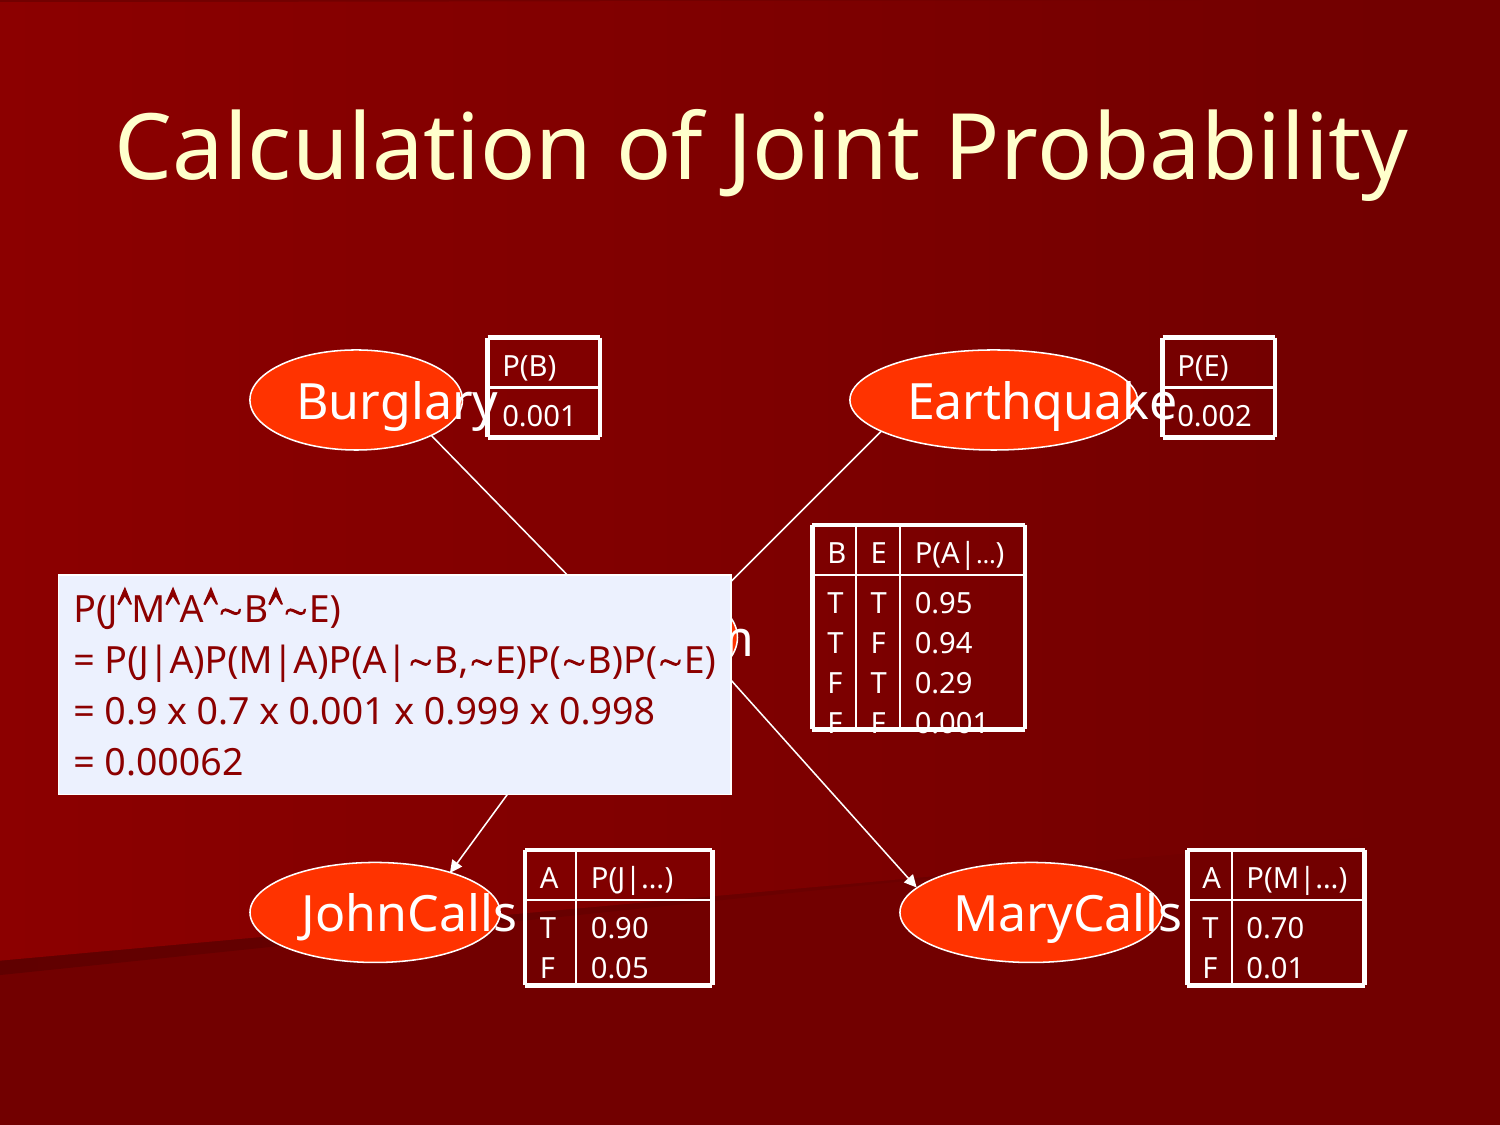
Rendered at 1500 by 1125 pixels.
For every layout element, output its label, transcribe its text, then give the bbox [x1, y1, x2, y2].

text_box P(A|…) [901, 527, 1023, 574]
text_box TFTF [857, 576, 899, 727]
text_box P(B) [490, 340, 598, 386]
text_box TF [527, 901, 575, 983]
text_box 0.002 [1165, 389, 1273, 435]
text_box TF [1190, 901, 1231, 983]
text_box E [857, 527, 899, 574]
text_box 0.70 0.01 [1233, 901, 1362, 983]
text_box P(JMA~B~E) = P(J|A)P(M|A)P(A|~B,~E)P(~B)P(~E) = 0.9 x 0.7 x 0.001 x 0.999 x 0.998 = 0.00062 [58, 574, 731, 795]
text_box TTFF [815, 576, 855, 727]
text_box P(M|…) [1233, 852, 1362, 899]
text_box B [815, 527, 855, 574]
text_box Earthquake [849, 349, 1127, 451]
text_box 0.95 0.94 0.29 0.001 [901, 576, 1023, 727]
text_box A [1190, 852, 1231, 899]
text_box MaryCalls [899, 862, 1163, 963]
text_box P(J|…) [577, 852, 710, 899]
text_box 0.001 [490, 389, 598, 435]
text_box Burglary [249, 349, 462, 451]
text_box A [527, 852, 575, 899]
text_box 0.90 0.05 [577, 901, 710, 983]
text_box Alarm [733, 633, 738, 654]
text_box JohnCalls [249, 862, 500, 963]
title Calculation of Joint Probability [99, 49, 1425, 238]
text_box P(E) [1165, 340, 1273, 386]
